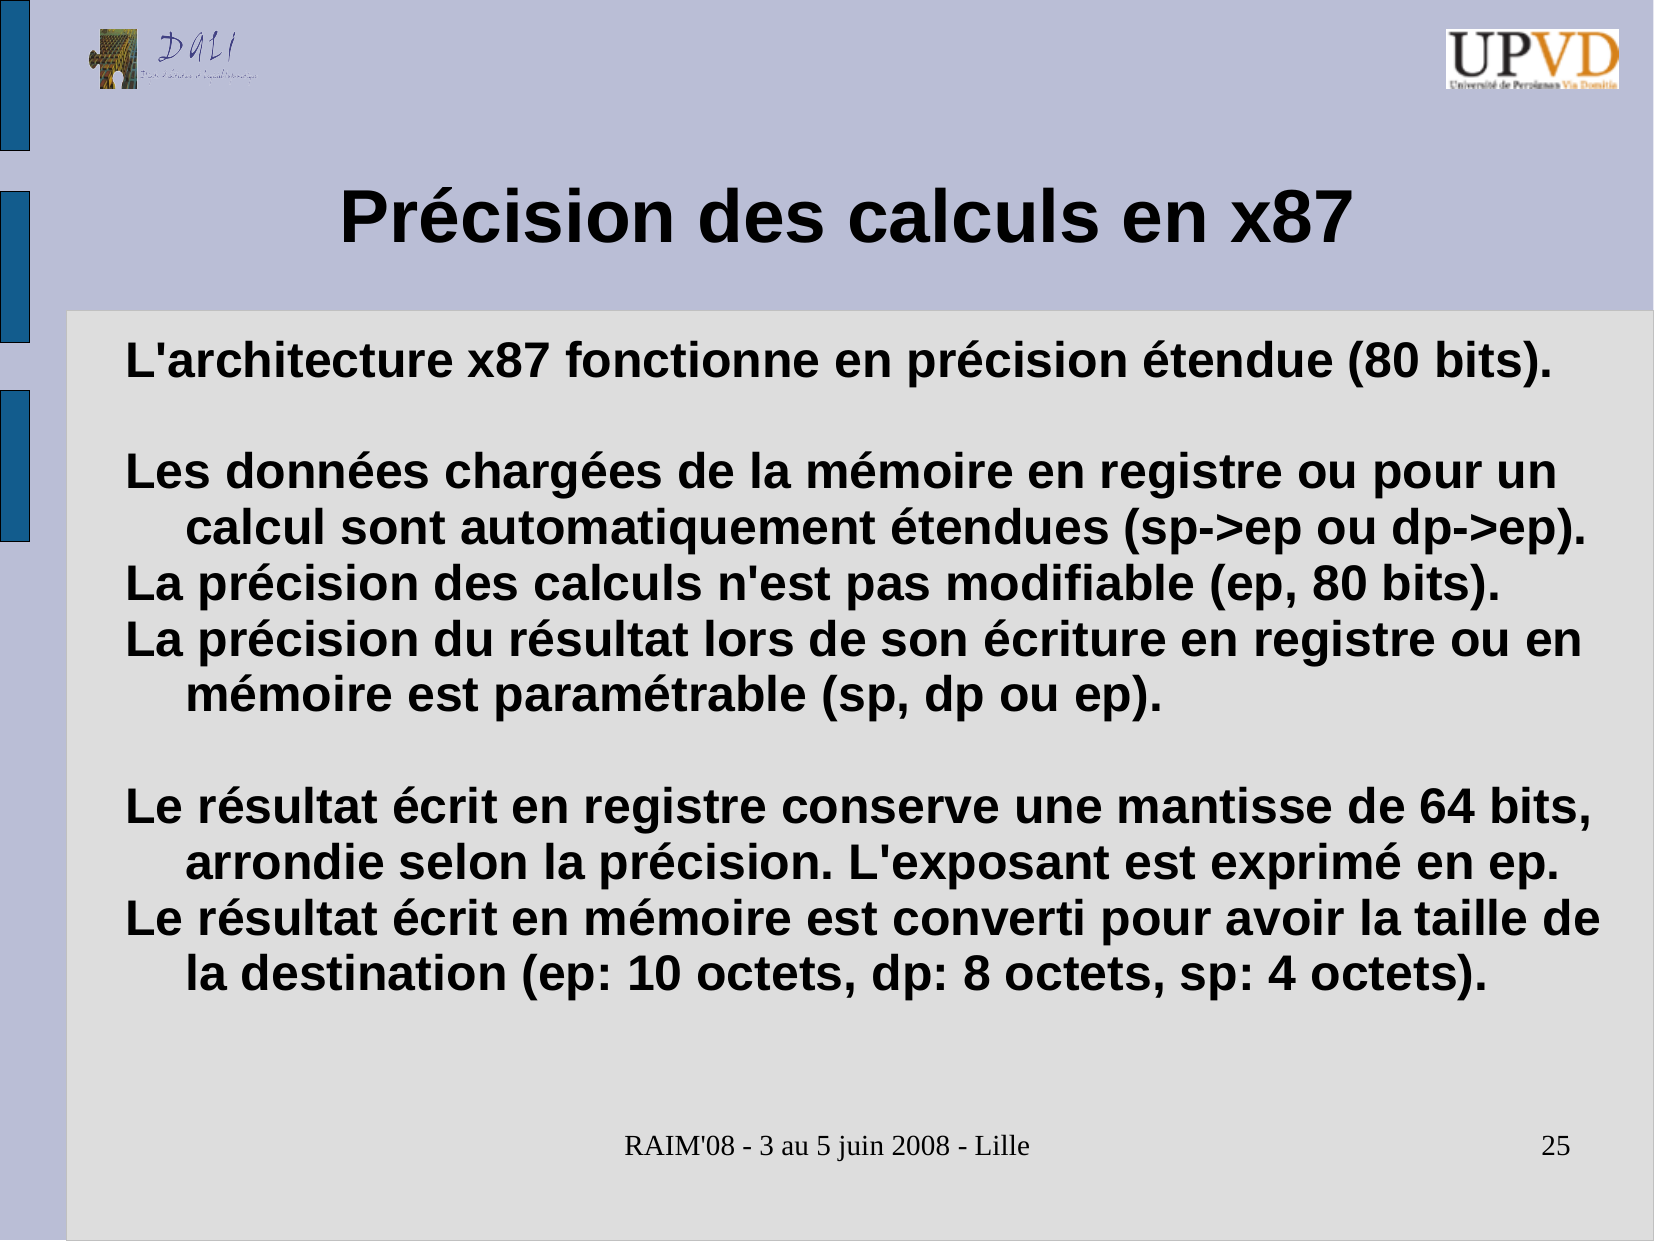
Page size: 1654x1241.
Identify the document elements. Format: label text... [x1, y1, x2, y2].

text_box Précision des calculs en x87 [324, 166, 1372, 266]
picture [1446, 29, 1619, 89]
picture [88, 29, 261, 89]
text_box L'architecture x87 fonctionne en précision étendue (80 bits). Les données chargées de la mémoire en registre ou pour un calcul sont automatiquement étendues (sp->ep ou dp->ep). La précision des calculs n'est pas modifiable (ep, 80 bits). La précision du résultat lors de son écriture en registre ou en mémoire est paramétrable (sp, dp ou ep). Le résultat écrit en registre conserve une mantisse de 64 bits, arrondie selon la précision. L'exposant est exprimé en ep. Le résultat écrit en mémoire est converti pour avoir la taille de la destination (ep: 10 octets, dp: 8 octets, sp: 4 octets). [96, 324, 1636, 1081]
